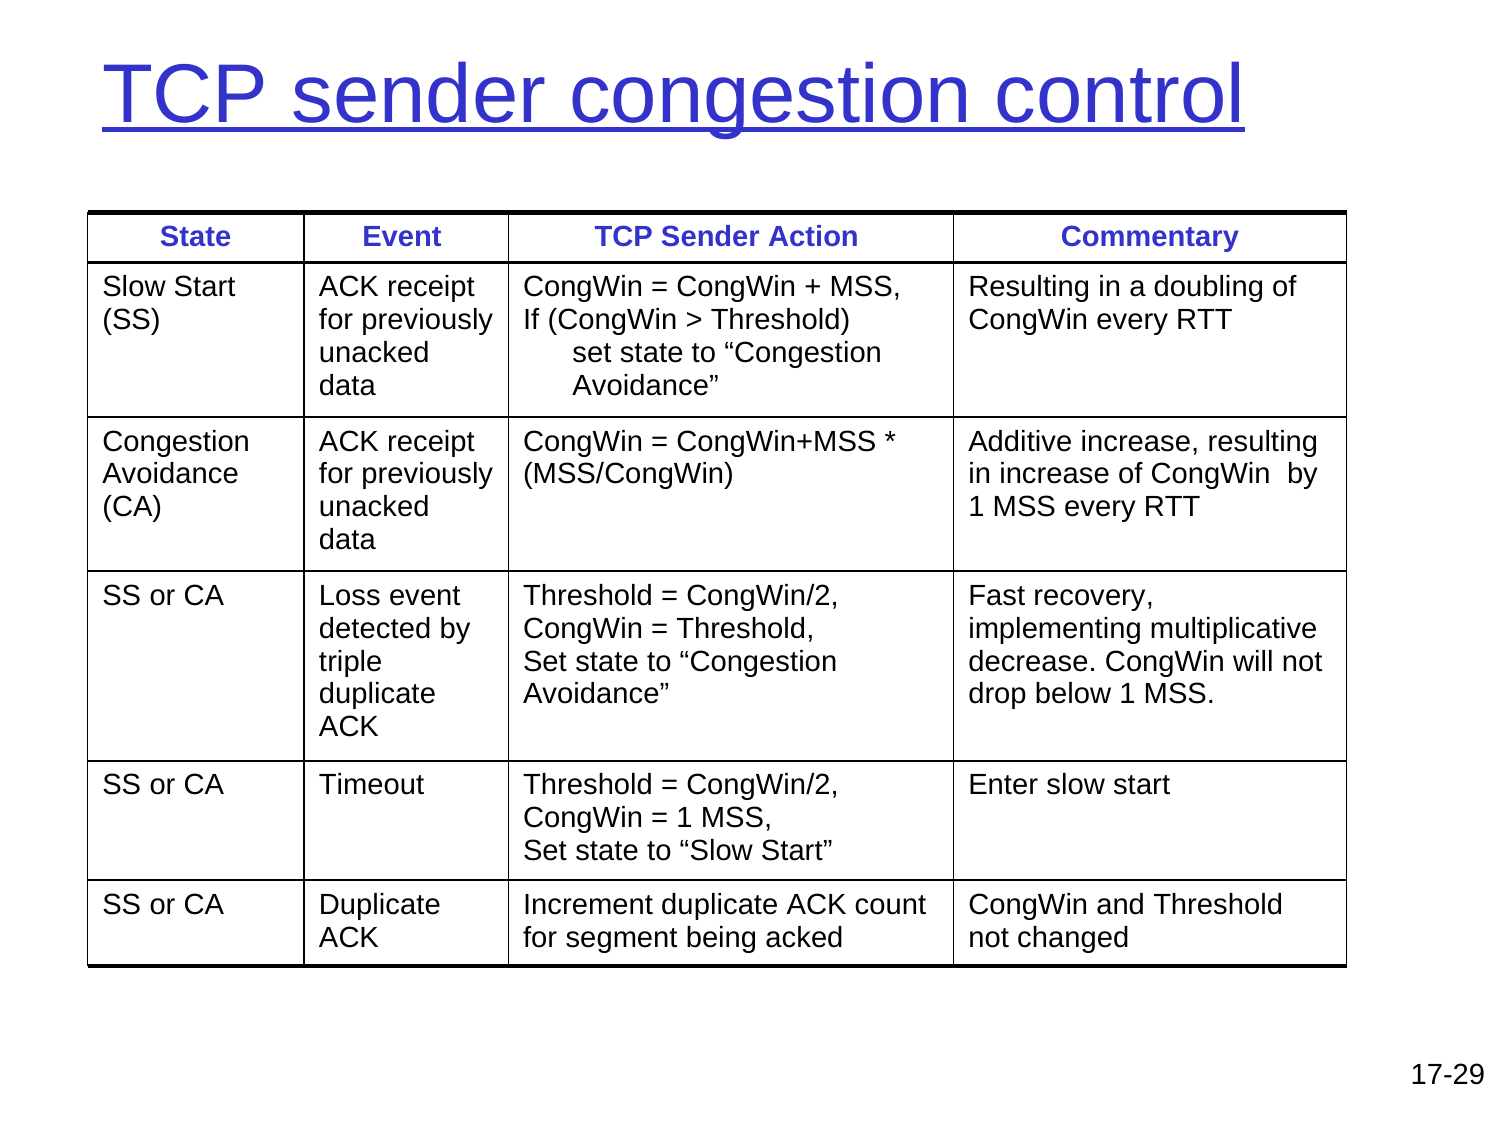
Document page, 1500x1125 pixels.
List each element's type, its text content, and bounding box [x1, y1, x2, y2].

text_box Fast recovery, implementing multiplicative decrease. CongWin will not drop below 1 MSS. [954, 572, 1346, 760]
title TCP sender congestion control [87, 0, 1363, 188]
text_box State [88, 215, 303, 261]
text_box CongWin = CongWin + MSS, If (CongWin > Threshold) set state to “Congestion Avoidance” [509, 264, 953, 416]
text_box Slow Start (SS) [88, 264, 303, 416]
text_box Event [305, 215, 508, 261]
text_box ACK receipt for previously unacked data [305, 264, 508, 416]
text_box TCP Sender Action [509, 215, 953, 261]
text_box Congestion Avoidance (CA) [88, 418, 303, 570]
text_box Threshold = CongWin/2, CongWin = Threshold, Set state to “Congestion Avoidance” [509, 572, 953, 760]
text_box Loss event detected by triple duplicate ACK [305, 572, 508, 760]
text_box SS or CA [88, 762, 303, 879]
text_box Duplicate ACK [305, 881, 508, 964]
text_box Enter slow start [954, 762, 1346, 879]
text_box Resulting in a doubling of CongWin every RTT [954, 264, 1346, 416]
text_box SS or CA [88, 881, 303, 964]
text_box CongWin = CongWin+MSS * (MSS/CongWin) [509, 418, 953, 570]
text_box CongWin and Threshold not changed [954, 881, 1346, 964]
text_box Additive increase, resulting in increase of CongWin by 1 MSS every RTT [954, 418, 1346, 570]
text_box Timeout [305, 762, 508, 879]
text_box SS or CA [88, 572, 303, 760]
text_box Increment duplicate ACK count for segment being acked [509, 881, 953, 964]
text_box ACK receipt for previously unacked data [305, 418, 508, 570]
text_box Threshold = CongWin/2, CongWin = 1 MSS, Set state to “Slow Start” [509, 762, 953, 879]
text_box Commentary [954, 215, 1346, 261]
